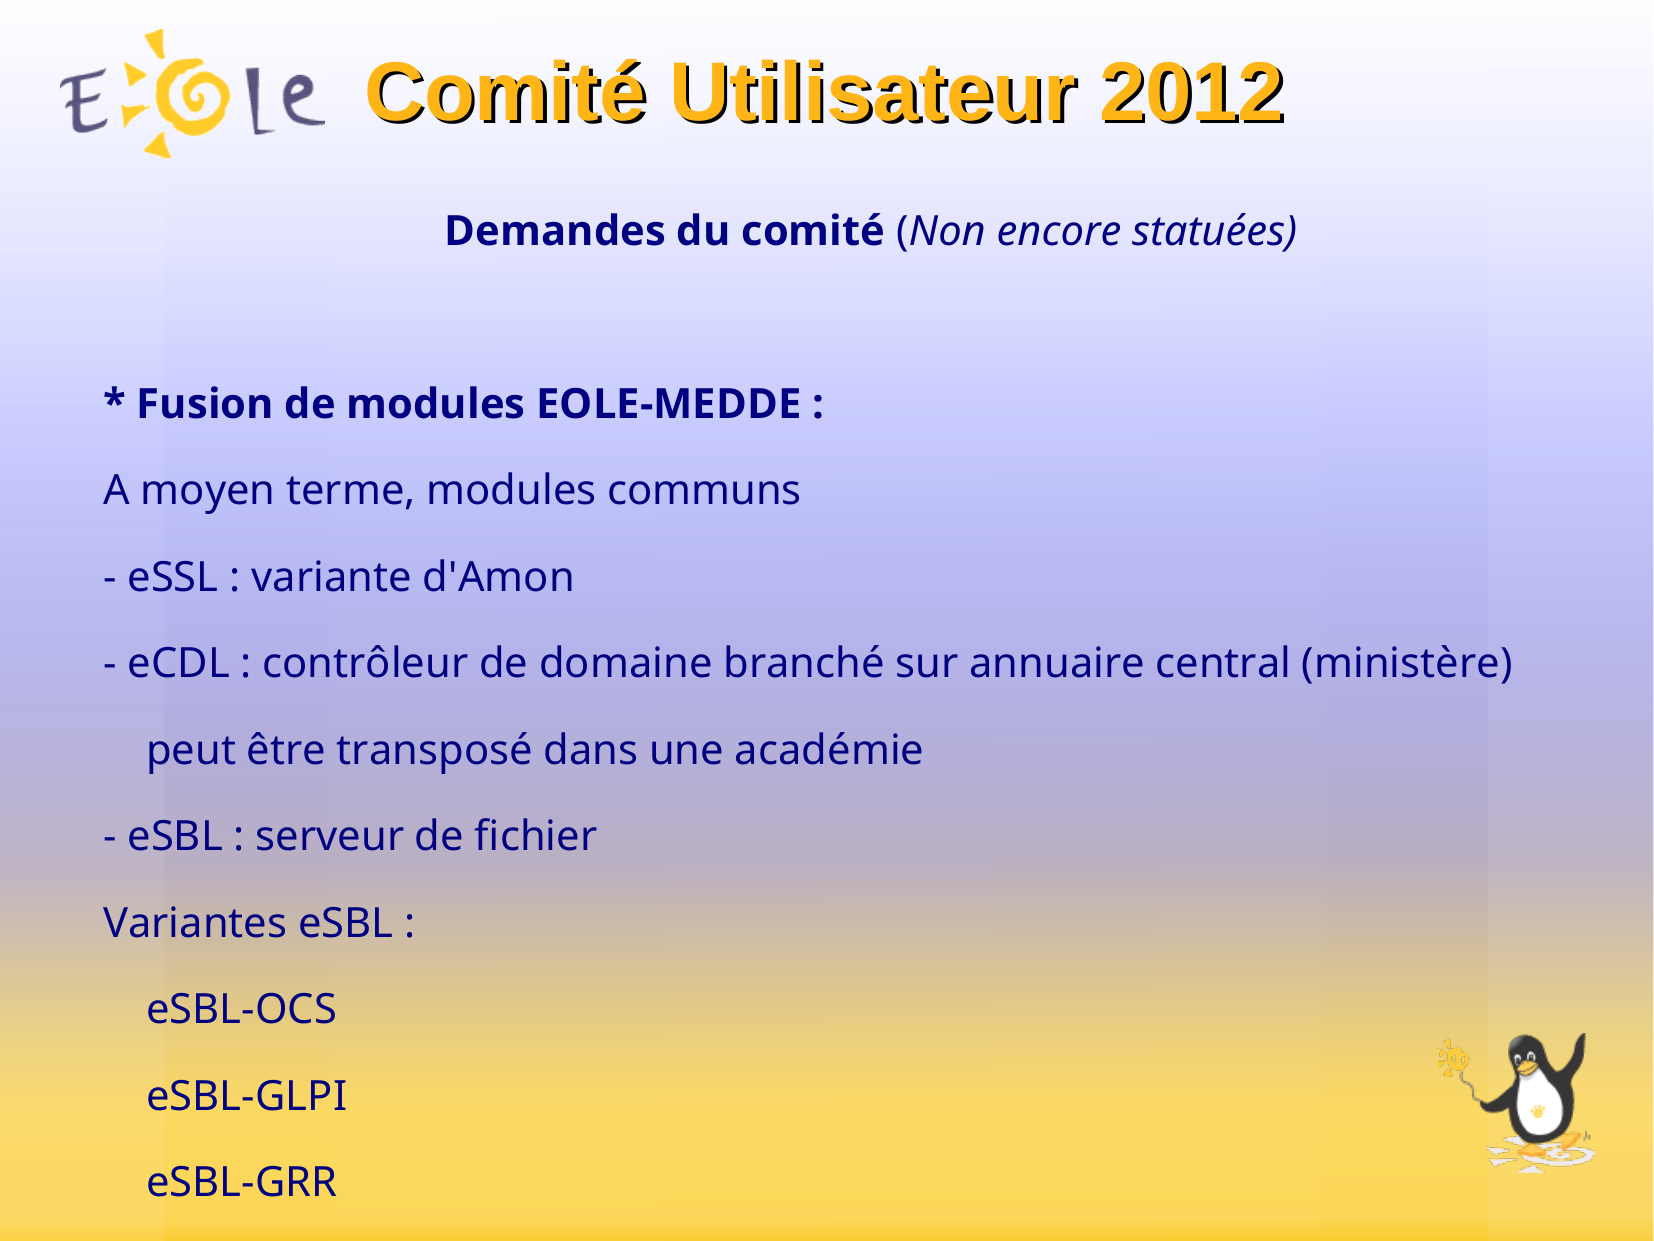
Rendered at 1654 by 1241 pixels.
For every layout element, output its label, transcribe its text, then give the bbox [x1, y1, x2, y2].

picture [0, 0, 1654, 1241]
title Comité Utilisateur 2012 [80, 27, 1569, 156]
list Demandes du comité (Non encore statuées) * Fusion de modules EOLE-MEDDE : A moyen terme, modules communs - eSSL : variante d'Amon - eCDL : contrôleur de domaine branché sur annuaire central (ministère) peut être transposé dans une académie - eSBL : serveur de fichier Variantes eSBL : eSBL-OCS eSBL-GLPI eSBL-GRR - Supervision avec Nagios/Centreon packagé sur EOLE [103, 200, 1639, 1185]
